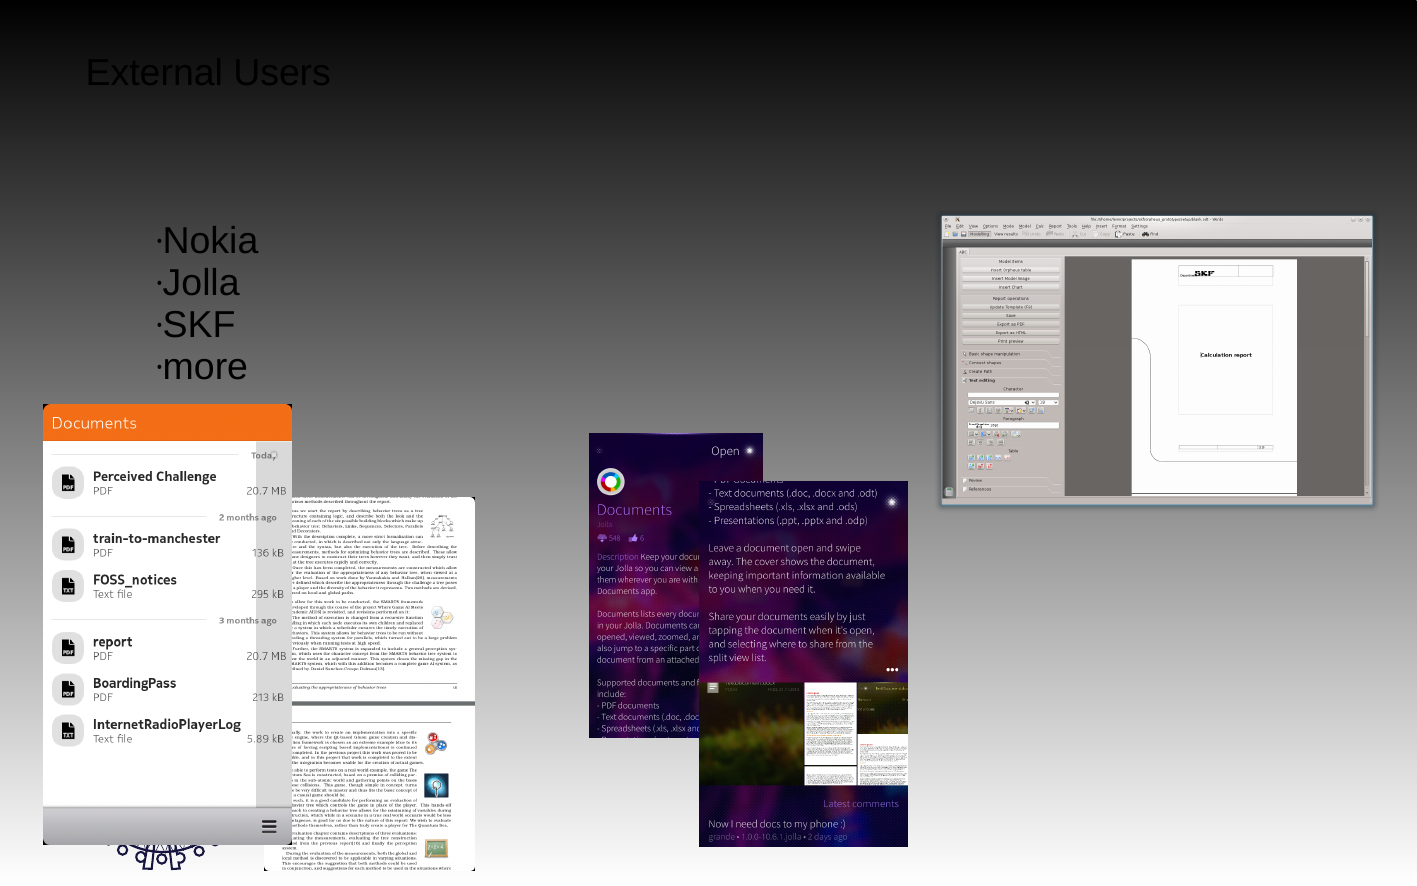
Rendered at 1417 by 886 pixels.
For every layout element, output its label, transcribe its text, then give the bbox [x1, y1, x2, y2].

picture [929, 203, 1385, 517]
picture [699, 753, 908, 847]
title External Users [70, 44, 1346, 186]
subtitle Nokia Jolla SKF more [141, 212, 1276, 753]
picture [43, 404, 475, 871]
